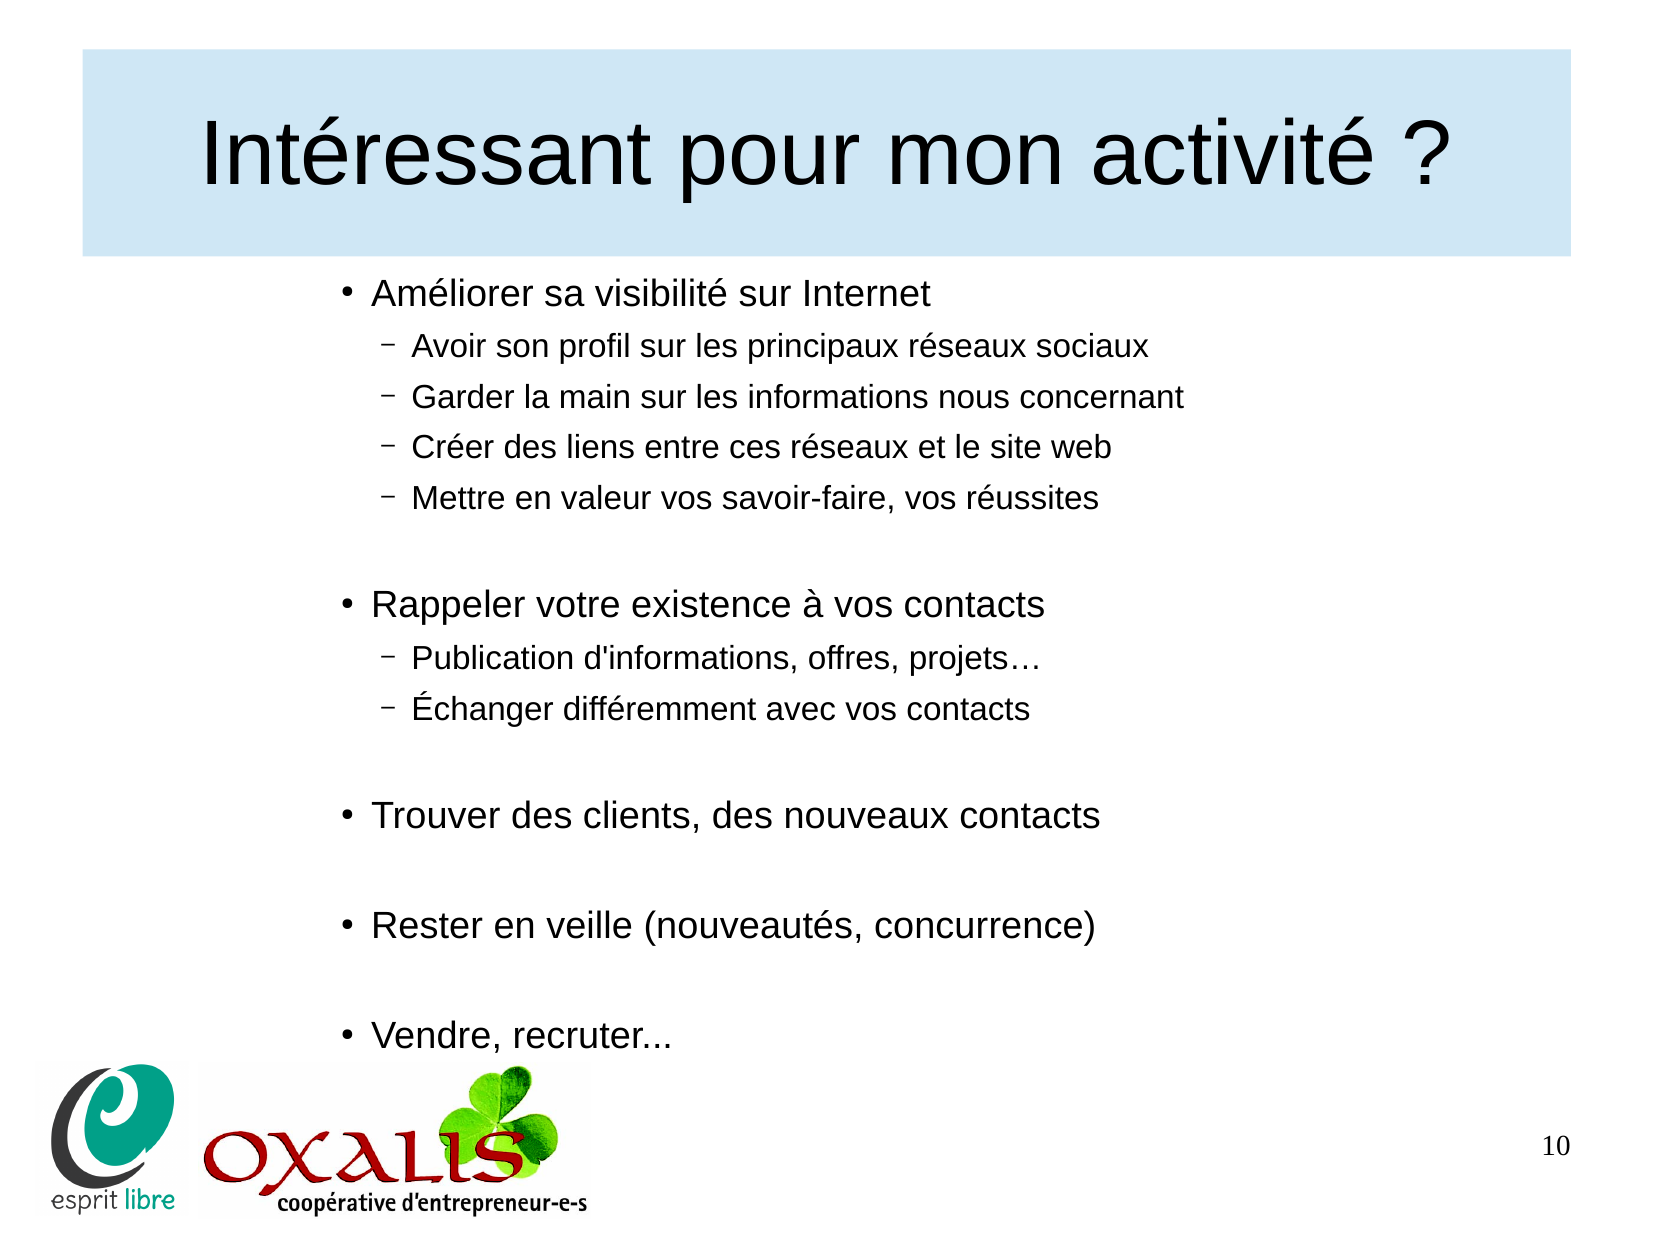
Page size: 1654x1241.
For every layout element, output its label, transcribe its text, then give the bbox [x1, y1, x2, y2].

picture [35, 1061, 189, 1216]
list Améliorer sa visibilité sur Internet Avoir son profil sur les principaux réseaux sociaux Garder la main sur les informations nous concernant Créer des liens entre ces réseaux et le site web Mettre en valeur vos savoir-faire, vos réussites Rappeler votre existence à vos contacts Publication d'informations, offres, projets… Échanger différemment avec vos contacts Trouver des clients, des nouveaux contacts Rester en veille (nouveautés, concurrence) Vendre, recruter... [330, 271, 1571, 1063]
title Intéressant pour mon activité ? [82, 49, 1571, 257]
picture [198, 1062, 591, 1219]
